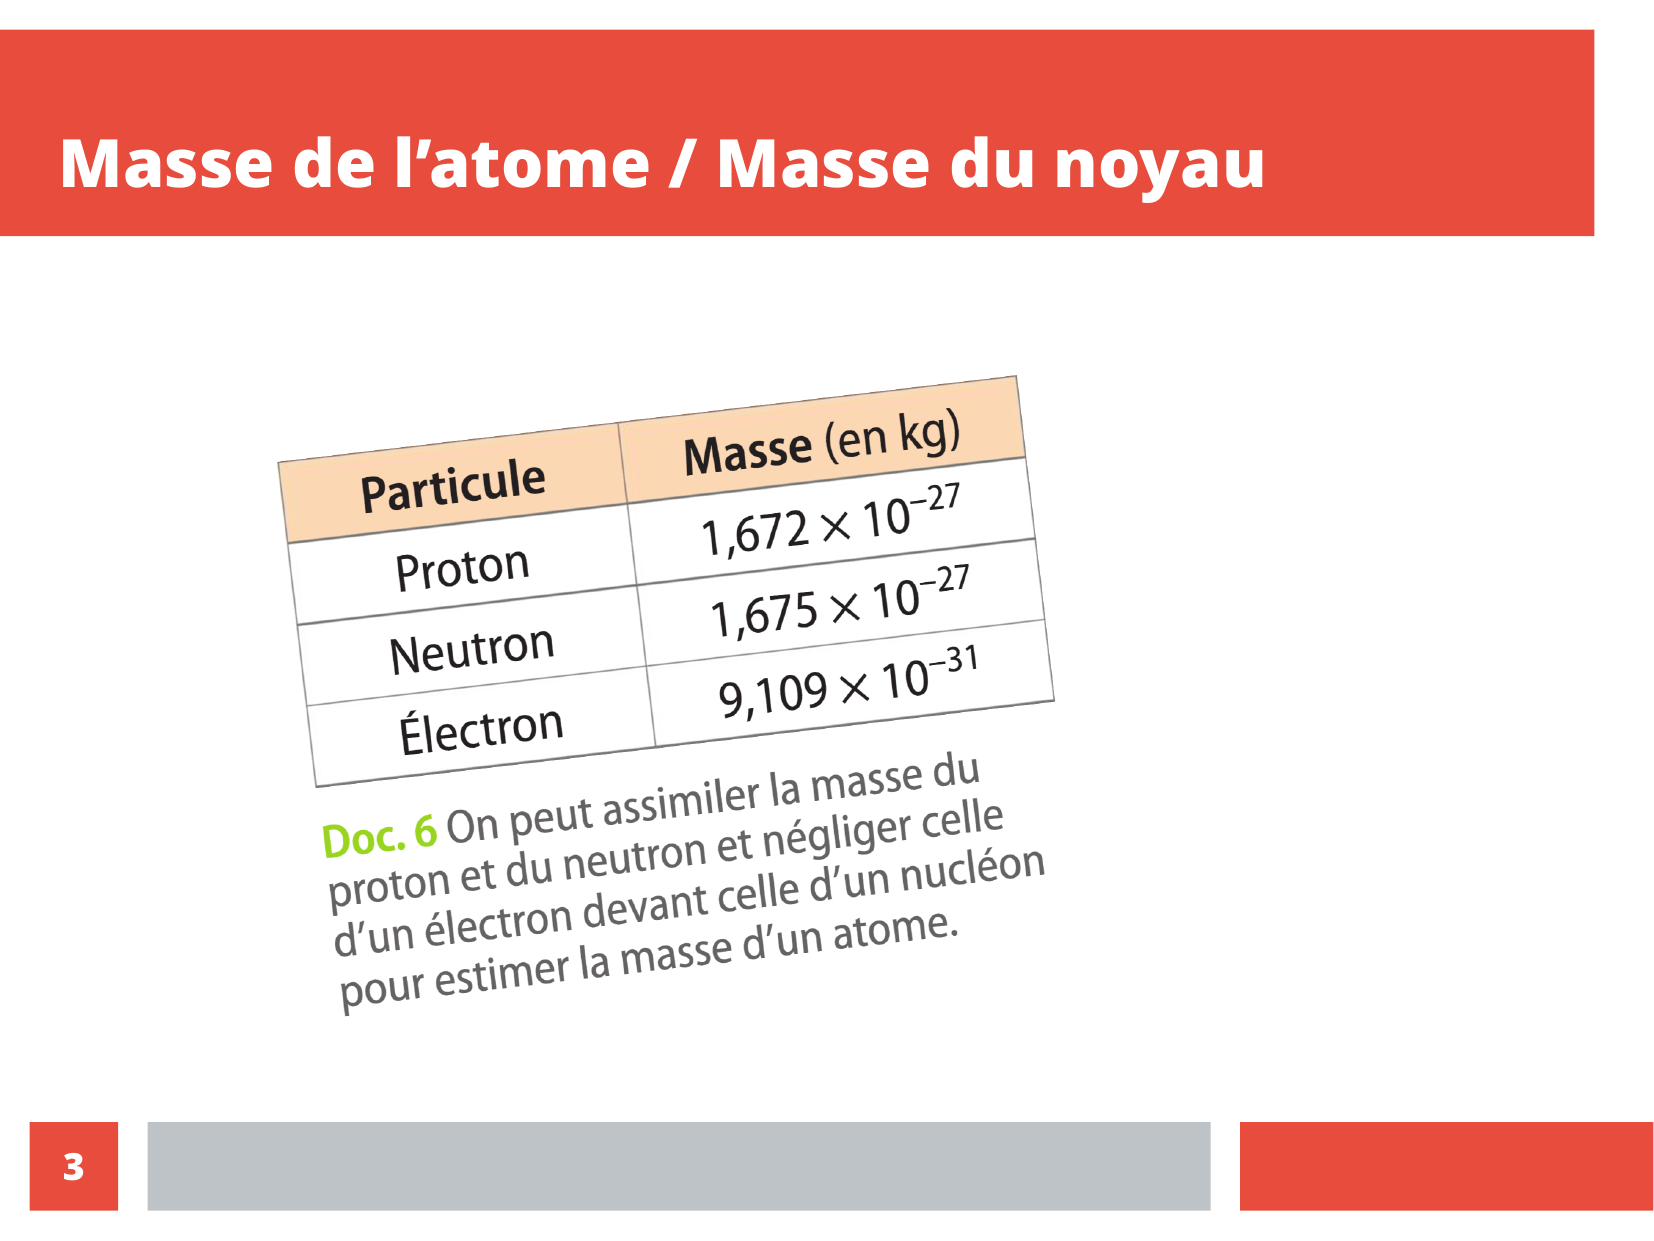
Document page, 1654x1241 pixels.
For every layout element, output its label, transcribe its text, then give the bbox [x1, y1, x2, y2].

picture [259, 354, 1118, 1040]
title Masse de l’atome / Masse du noyau [59, 59, 1595, 207]
